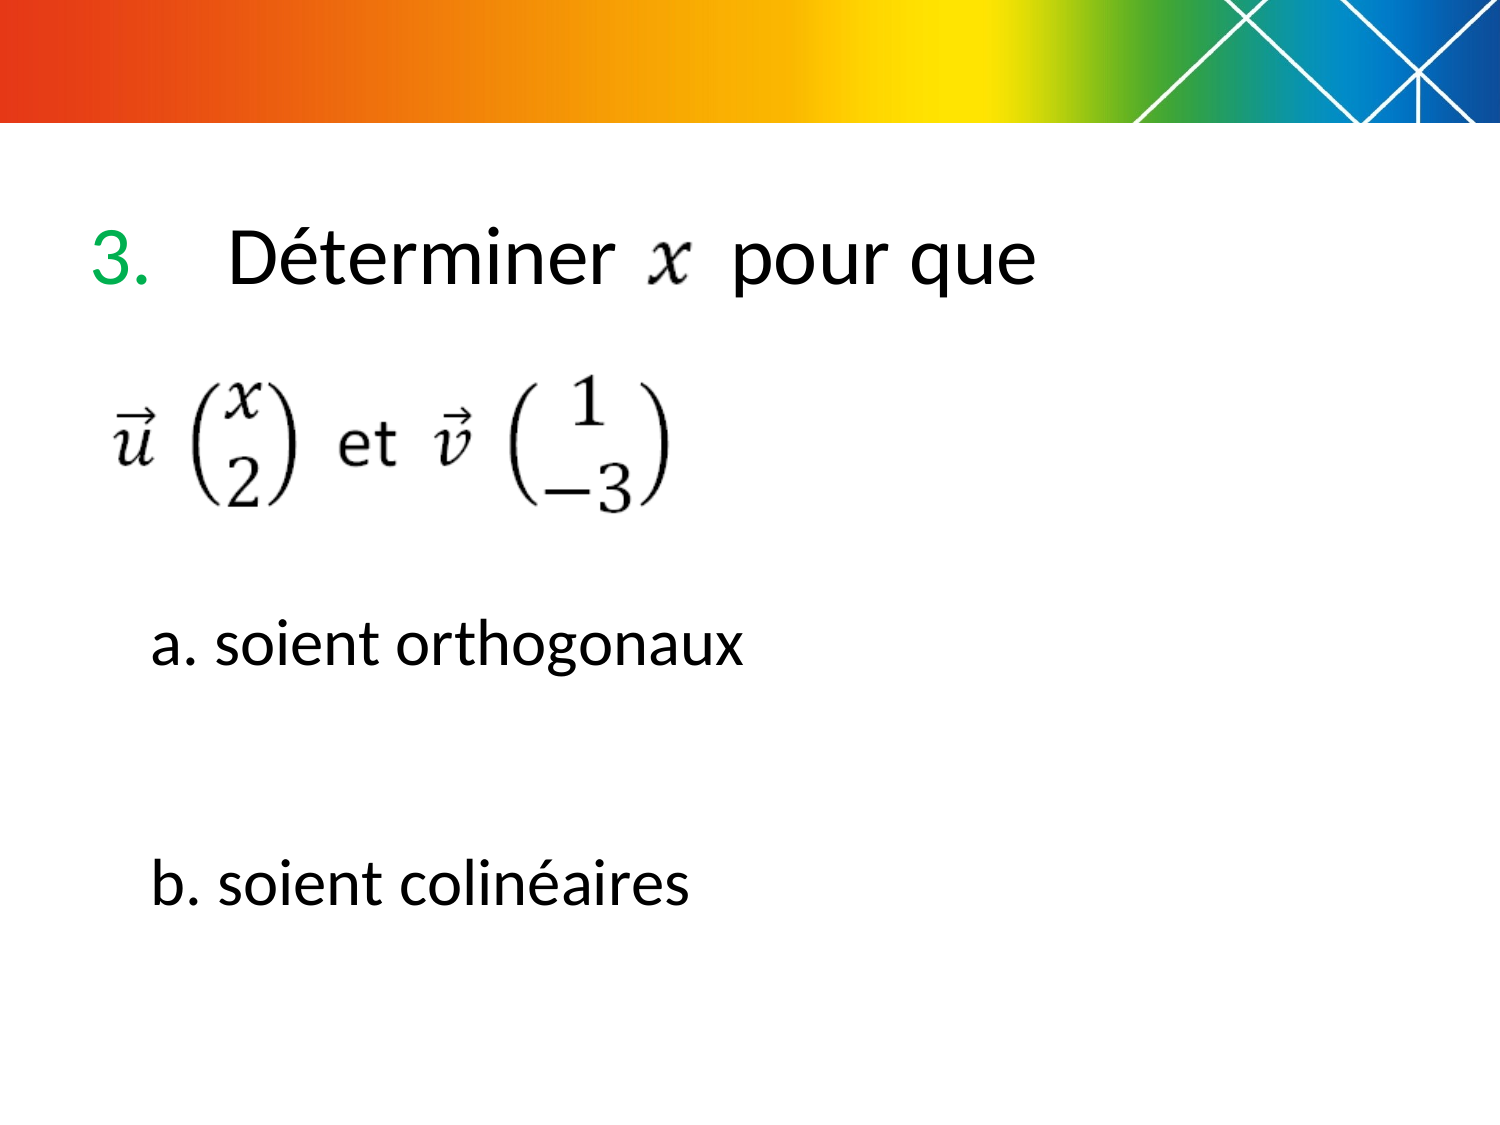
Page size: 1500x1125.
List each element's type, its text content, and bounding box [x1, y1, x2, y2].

text_box Déterminer pour que [75, 164, 1500, 339]
picture [629, 217, 715, 303]
text_box a. soient orthogonaux b. soient colinéaires [135, 550, 928, 1125]
picture [100, 361, 685, 529]
picture [1340, 0, 1500, 123]
picture [0, 0, 1359, 123]
